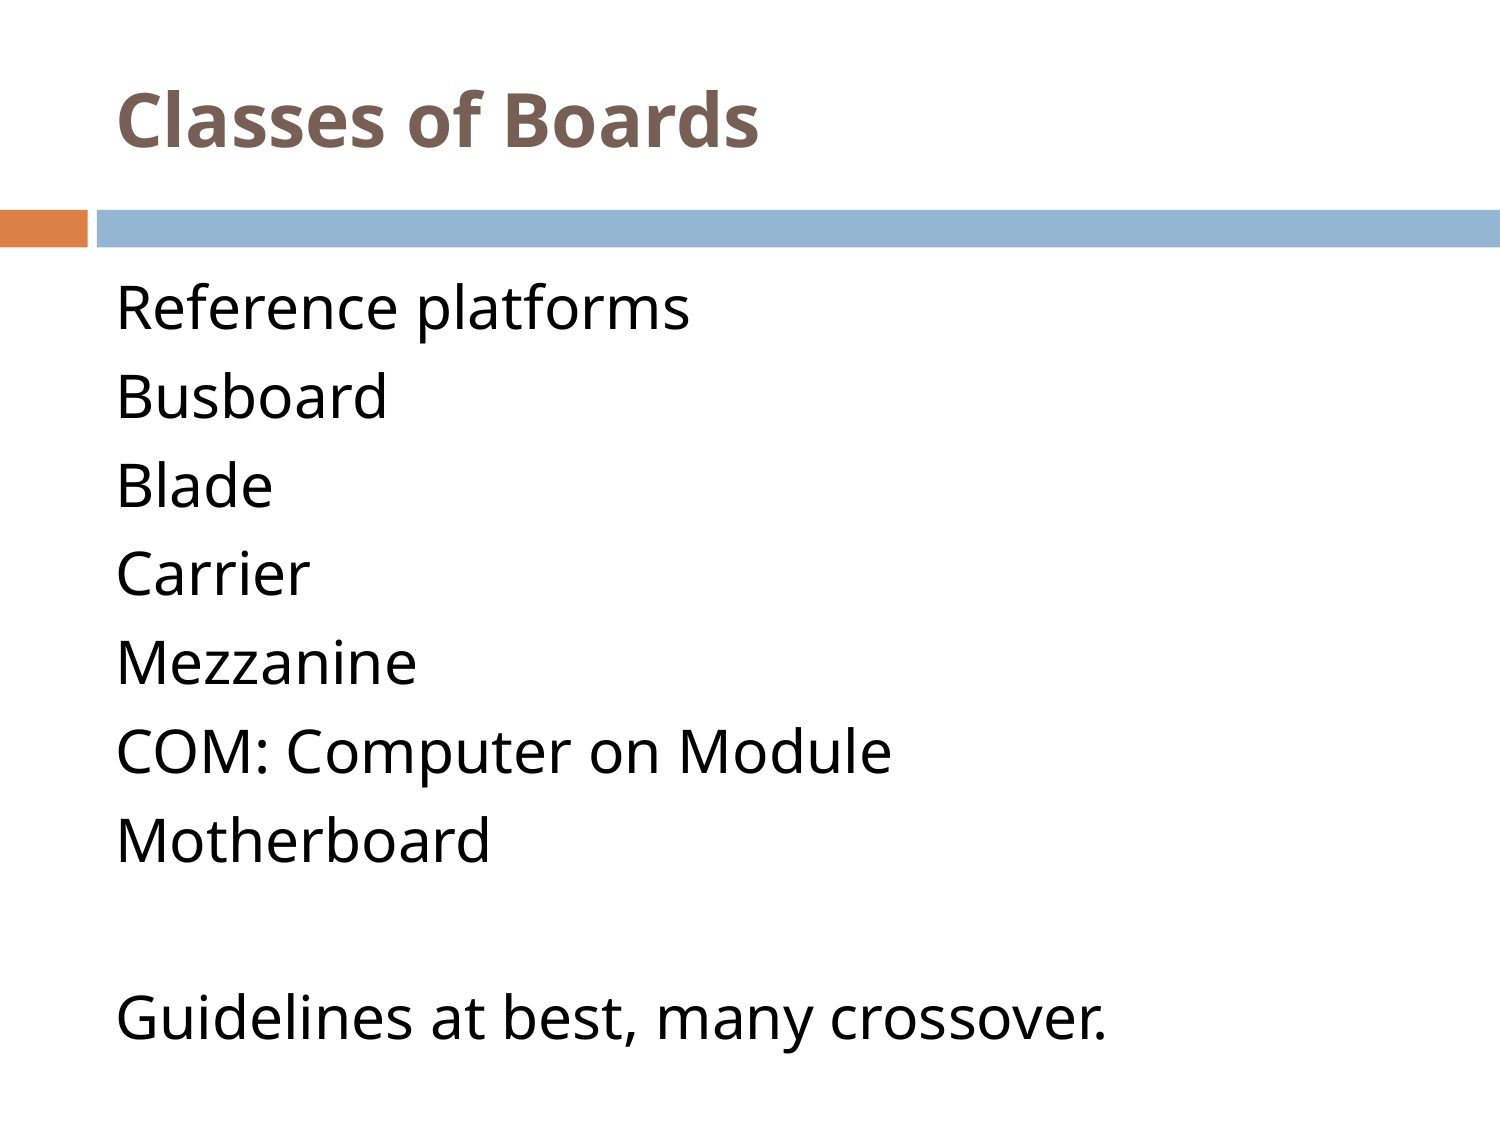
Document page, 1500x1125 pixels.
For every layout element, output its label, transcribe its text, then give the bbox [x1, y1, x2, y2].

title Classes of Boards [100, 37, 1438, 201]
list Reference platforms Busboard Blade Carrier Mezzanine COM: Computer on Module Motherboard Guidelines at best, many crossover. [100, 262, 1438, 1001]
